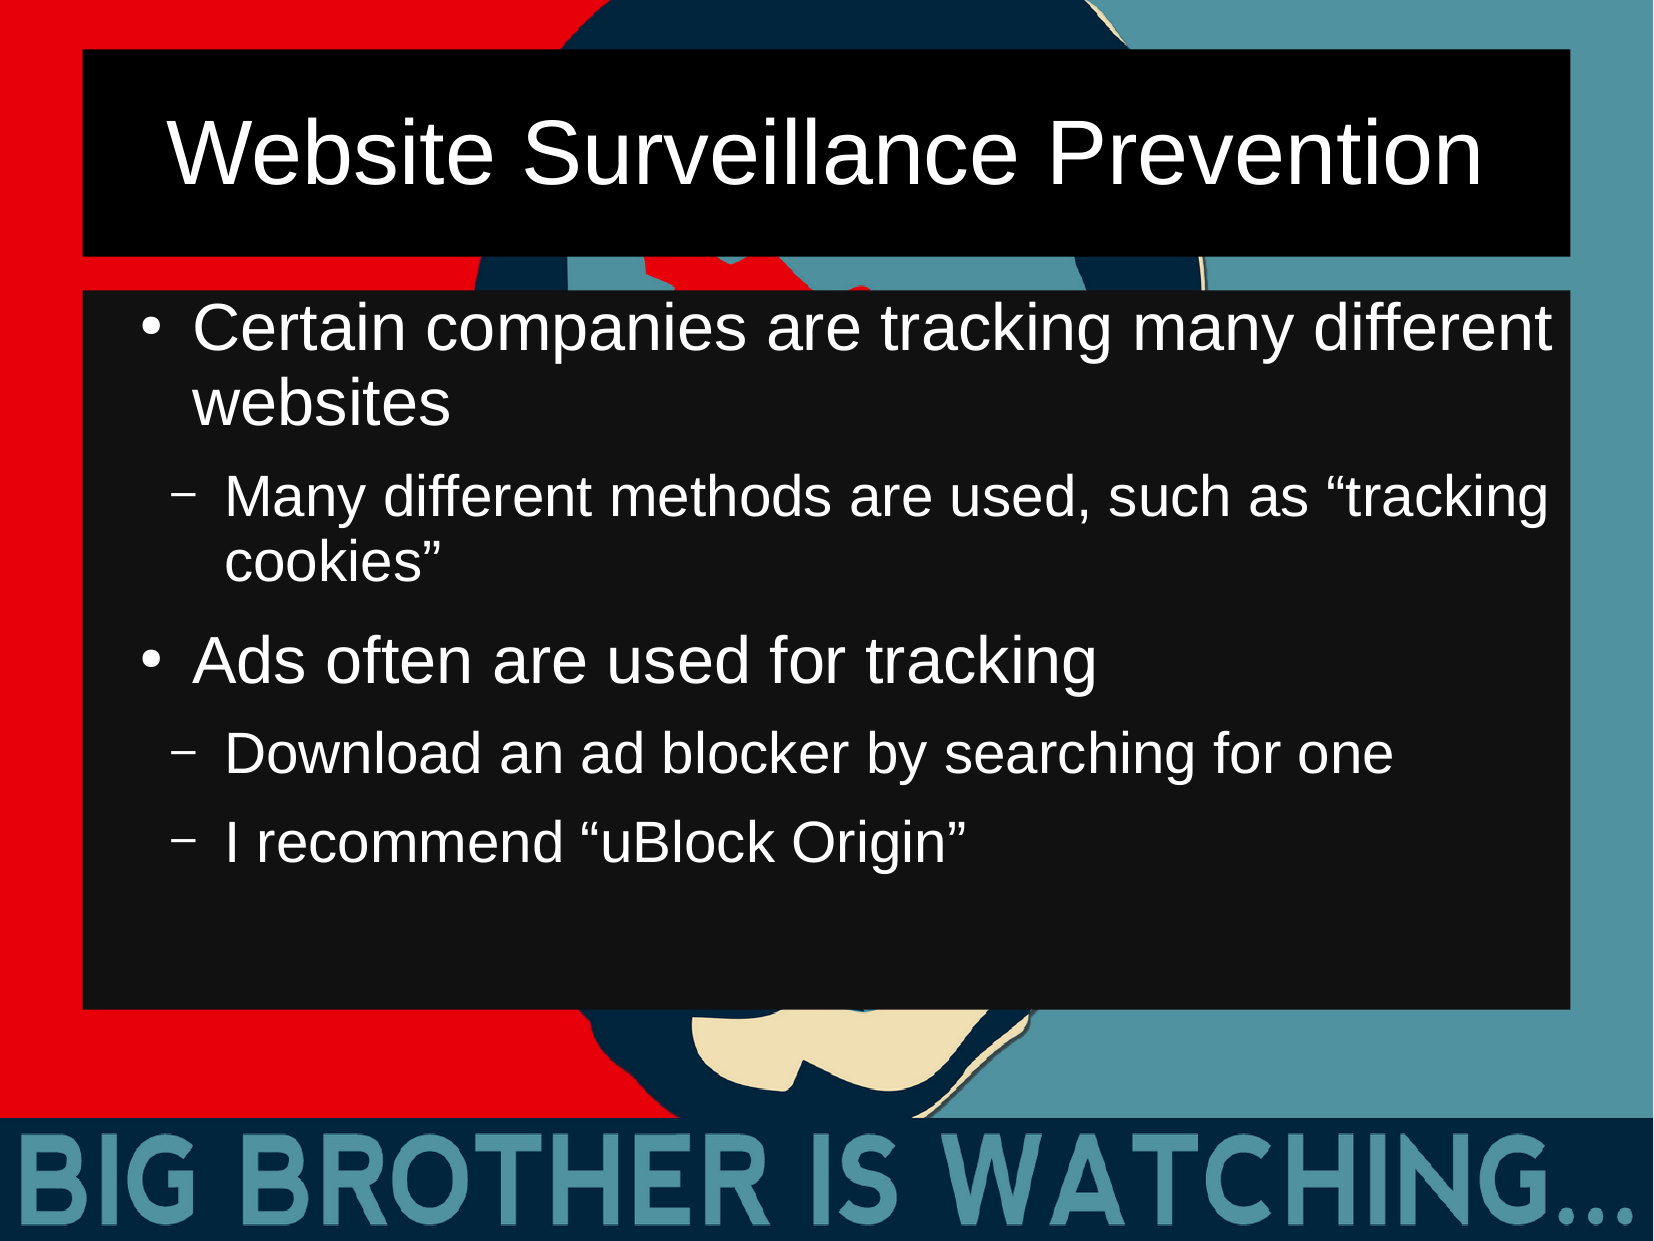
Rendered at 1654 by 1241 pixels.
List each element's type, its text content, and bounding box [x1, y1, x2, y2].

picture [0, 0, 1654, 1241]
title Website Surveillance Prevention [82, 49, 1571, 257]
list Certain companies are tracking many different websites Many different methods are used, such as “tracking cookies” Ads often are used for tracking Download an ad blocker by searching for one I recommend “uBlock Origin” [82, 290, 1571, 1010]
